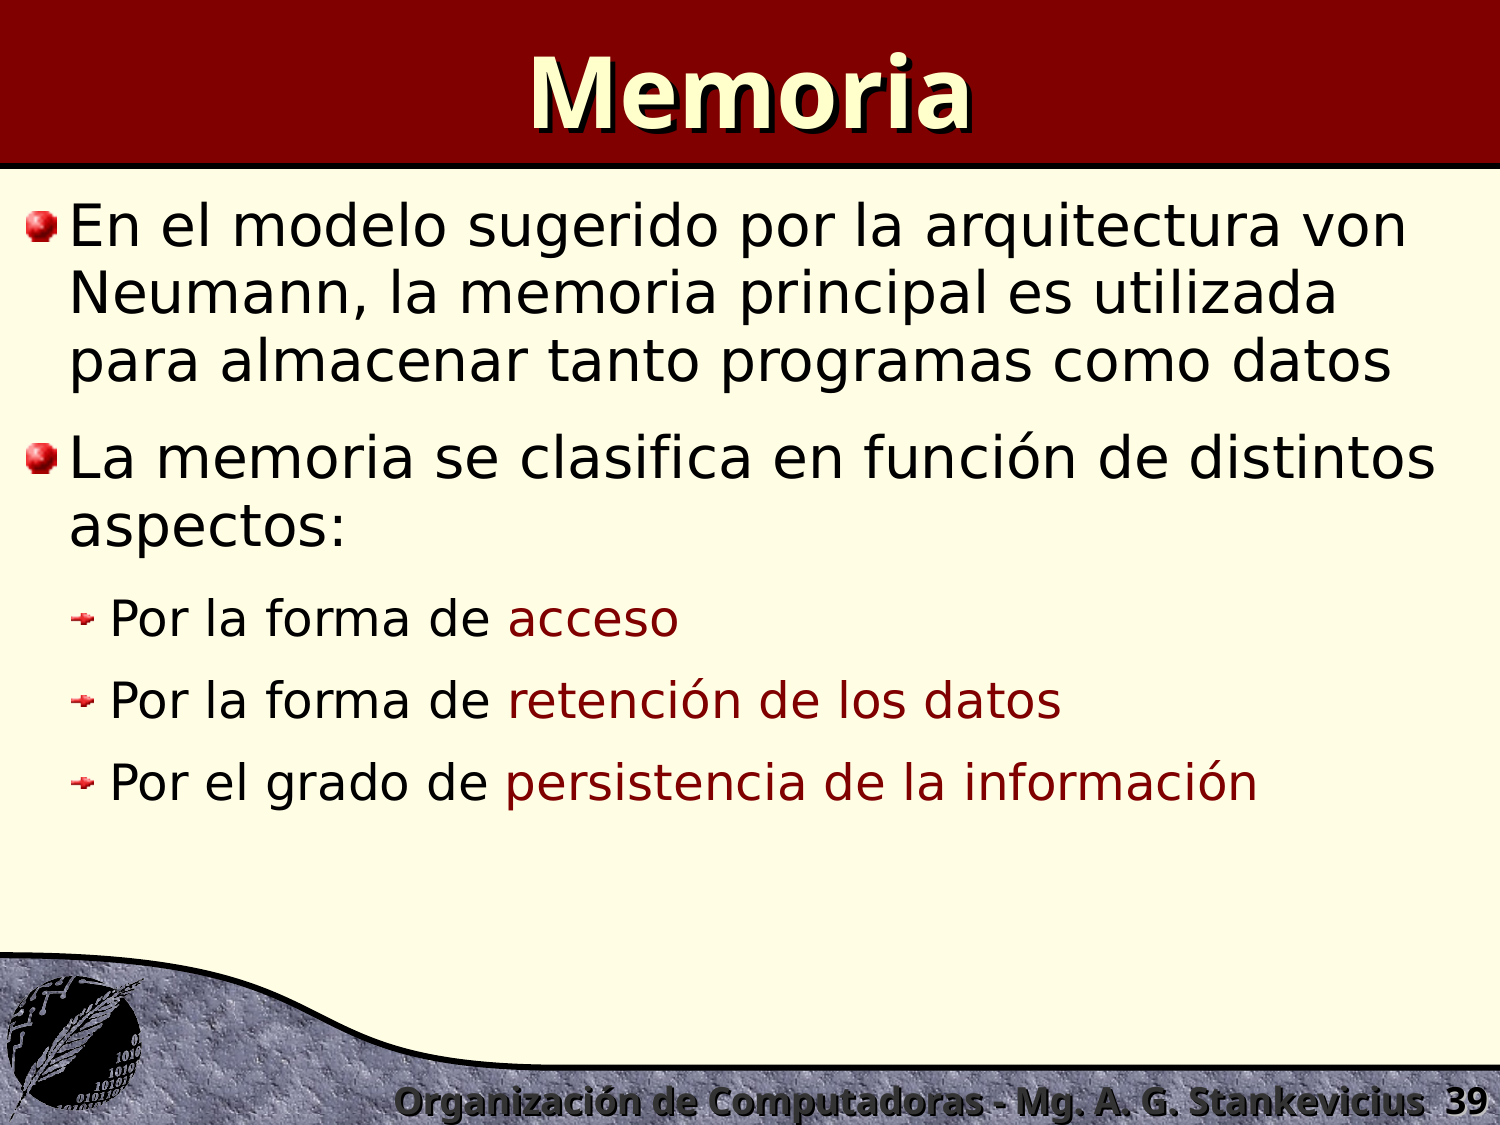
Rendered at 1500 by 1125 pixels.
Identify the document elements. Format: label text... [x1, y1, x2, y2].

picture [1058, 1100, 1065, 1110]
picture [802, 1100, 806, 1110]
picture [448, 1100, 455, 1110]
list En el modelo sugerido por la arquitectura von Neumann, la memoria principal es utilizada para almacenar tanto programas como datos La memoria se clasifica en función de distintos aspectos: Por la forma de acceso Por la forma de retención de los datos Por el grado de persistencia de la información [11, 192, 1486, 935]
title Memoria [15, 5, 1485, 160]
picture [0, 959, 1500, 1125]
